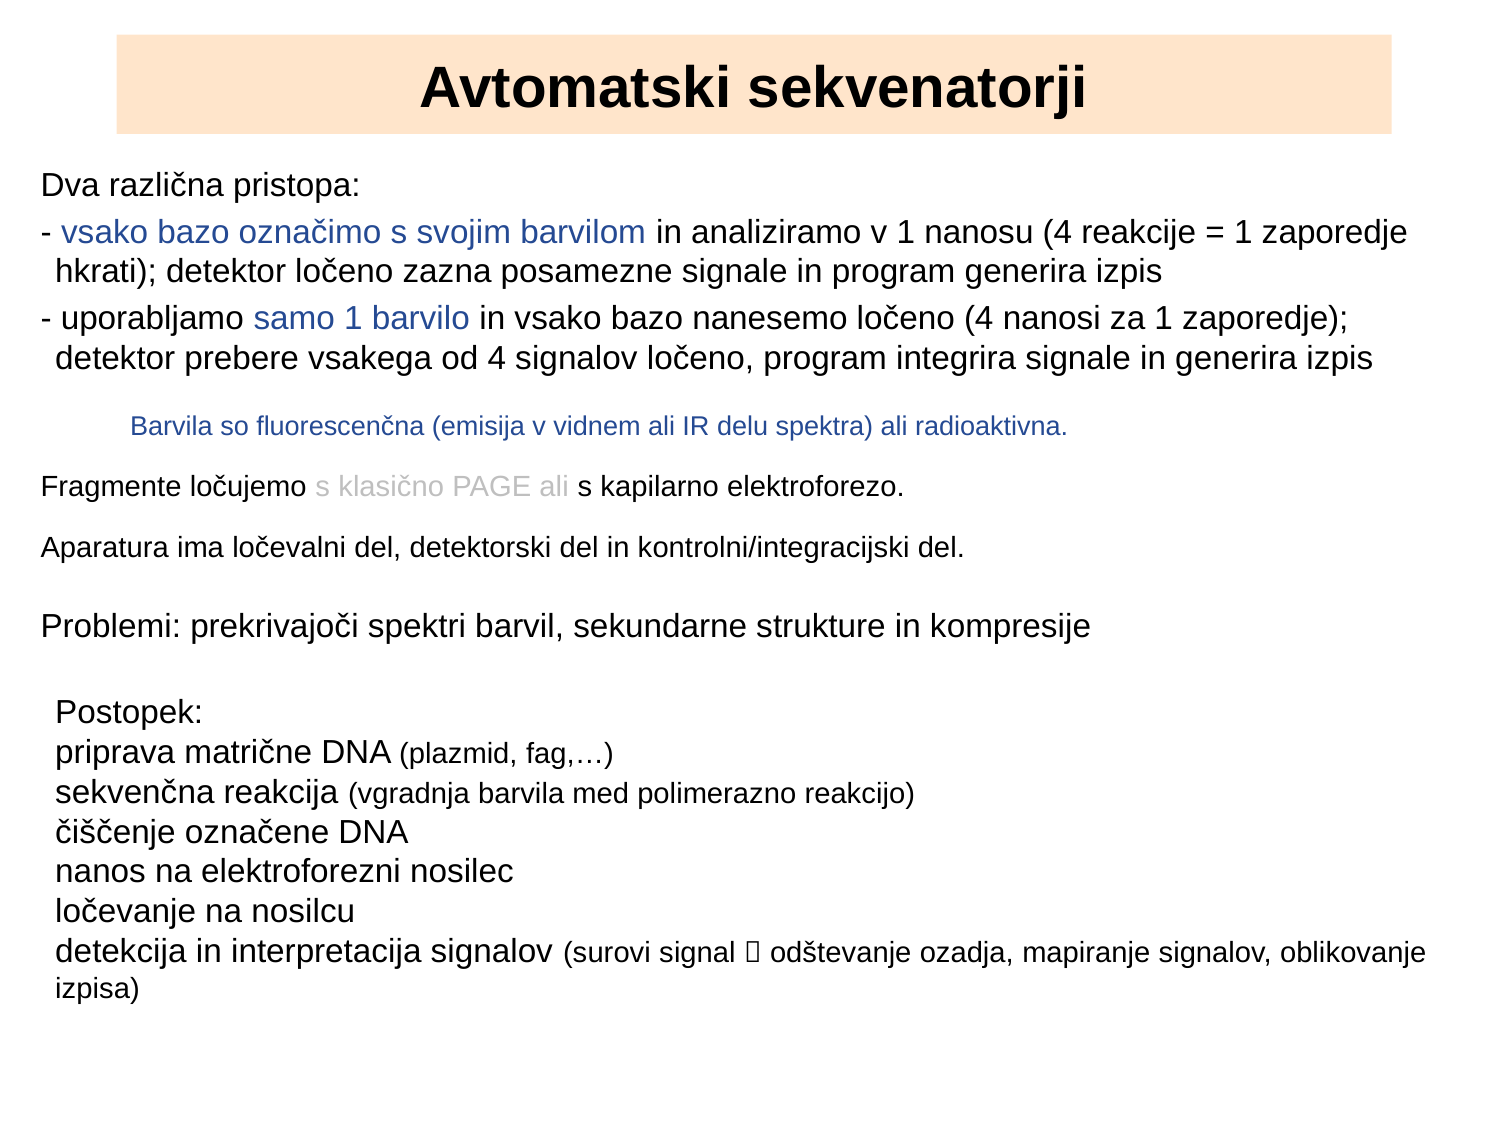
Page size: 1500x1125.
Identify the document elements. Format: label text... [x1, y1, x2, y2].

title Avtomatski sekvenatorji [116, 34, 1392, 134]
list Dva različna pristopa: - vsako bazo označimo s svojim barvilom in analiziramo v 1 nanosu (4 reakcije = 1 zaporedje hkrati); detektor ločeno zazna posamezne signale in program generira izpis - uporabljamo samo 1 barvilo in vsako bazo nanesemo ločeno (4 nanosi za 1 zaporedje); detektor prebere vsakega od 4 signalov ločeno, program integrira signale in generira izpis Barvila so fluorescenčna (emisija v vidnem ali IR delu spektra) ali radioaktivna. Fragmente ločujemo s klasično PAGE ali s kapilarno elektroforezo. Aparatura ima ločevalni del, detektorski del in kontrolni/integracijski del. Problemi: prekrivajoči spektri barvil, sekundarne strukture in kompresije Postopek: priprava matrične DNA (plazmid, fag,…) sekvenčna reakcija (vgradnja barvila med polimerazno reakcijo) čiščenje označene DNA nanos na elektroforezni nosilec ločevanje na nosilcu detekcija in interpretacija signalov (surovi signal  odštevanje ozadja, mapiranje signalov, oblikovanje izpisa) [25, 155, 1475, 1091]
